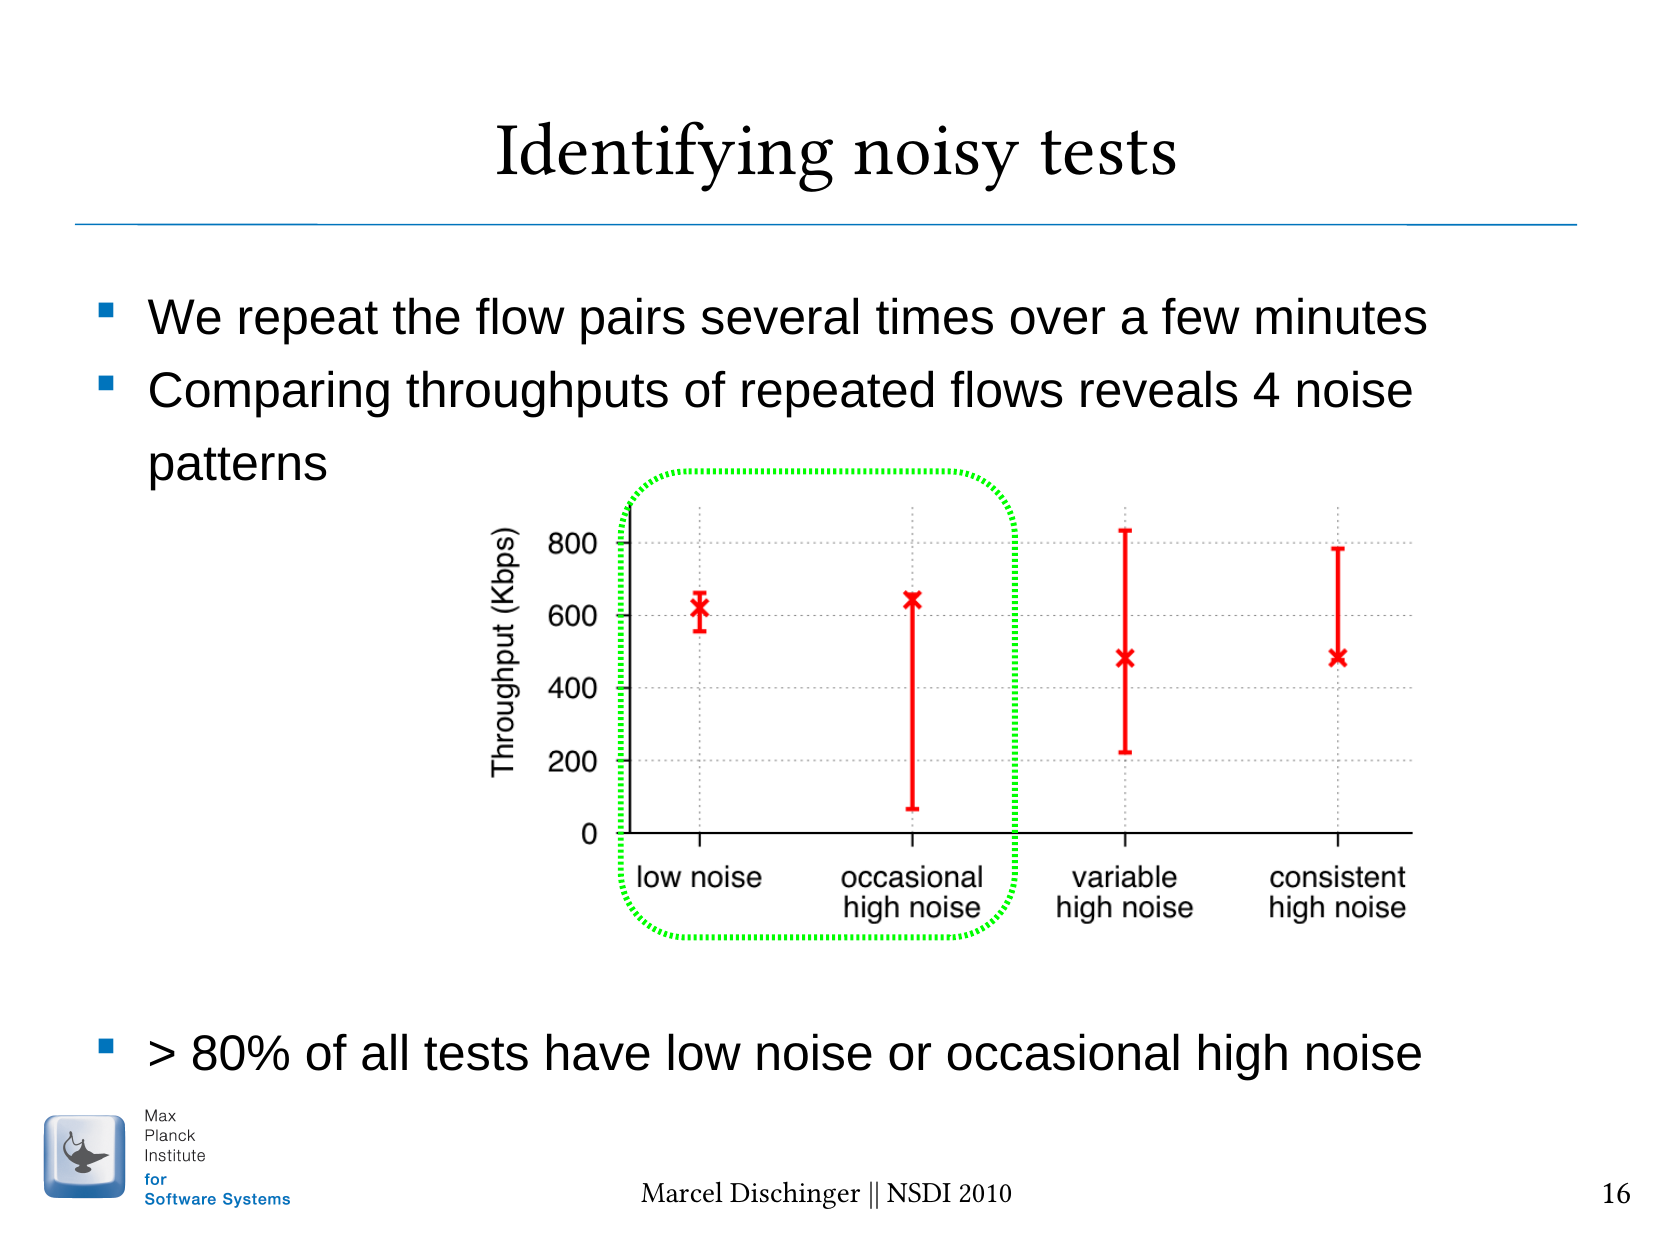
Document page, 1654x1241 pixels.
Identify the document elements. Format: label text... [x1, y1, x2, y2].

picture [484, 493, 1417, 927]
title Identifying noisy tests [54, 51, 1621, 252]
list We repeat the flow pairs several times over a few minutes Comparing throughputs of repeated flows reveals 4 noise patterns > 80% of all tests have low noise or occasional high noise [77, 271, 1579, 1174]
